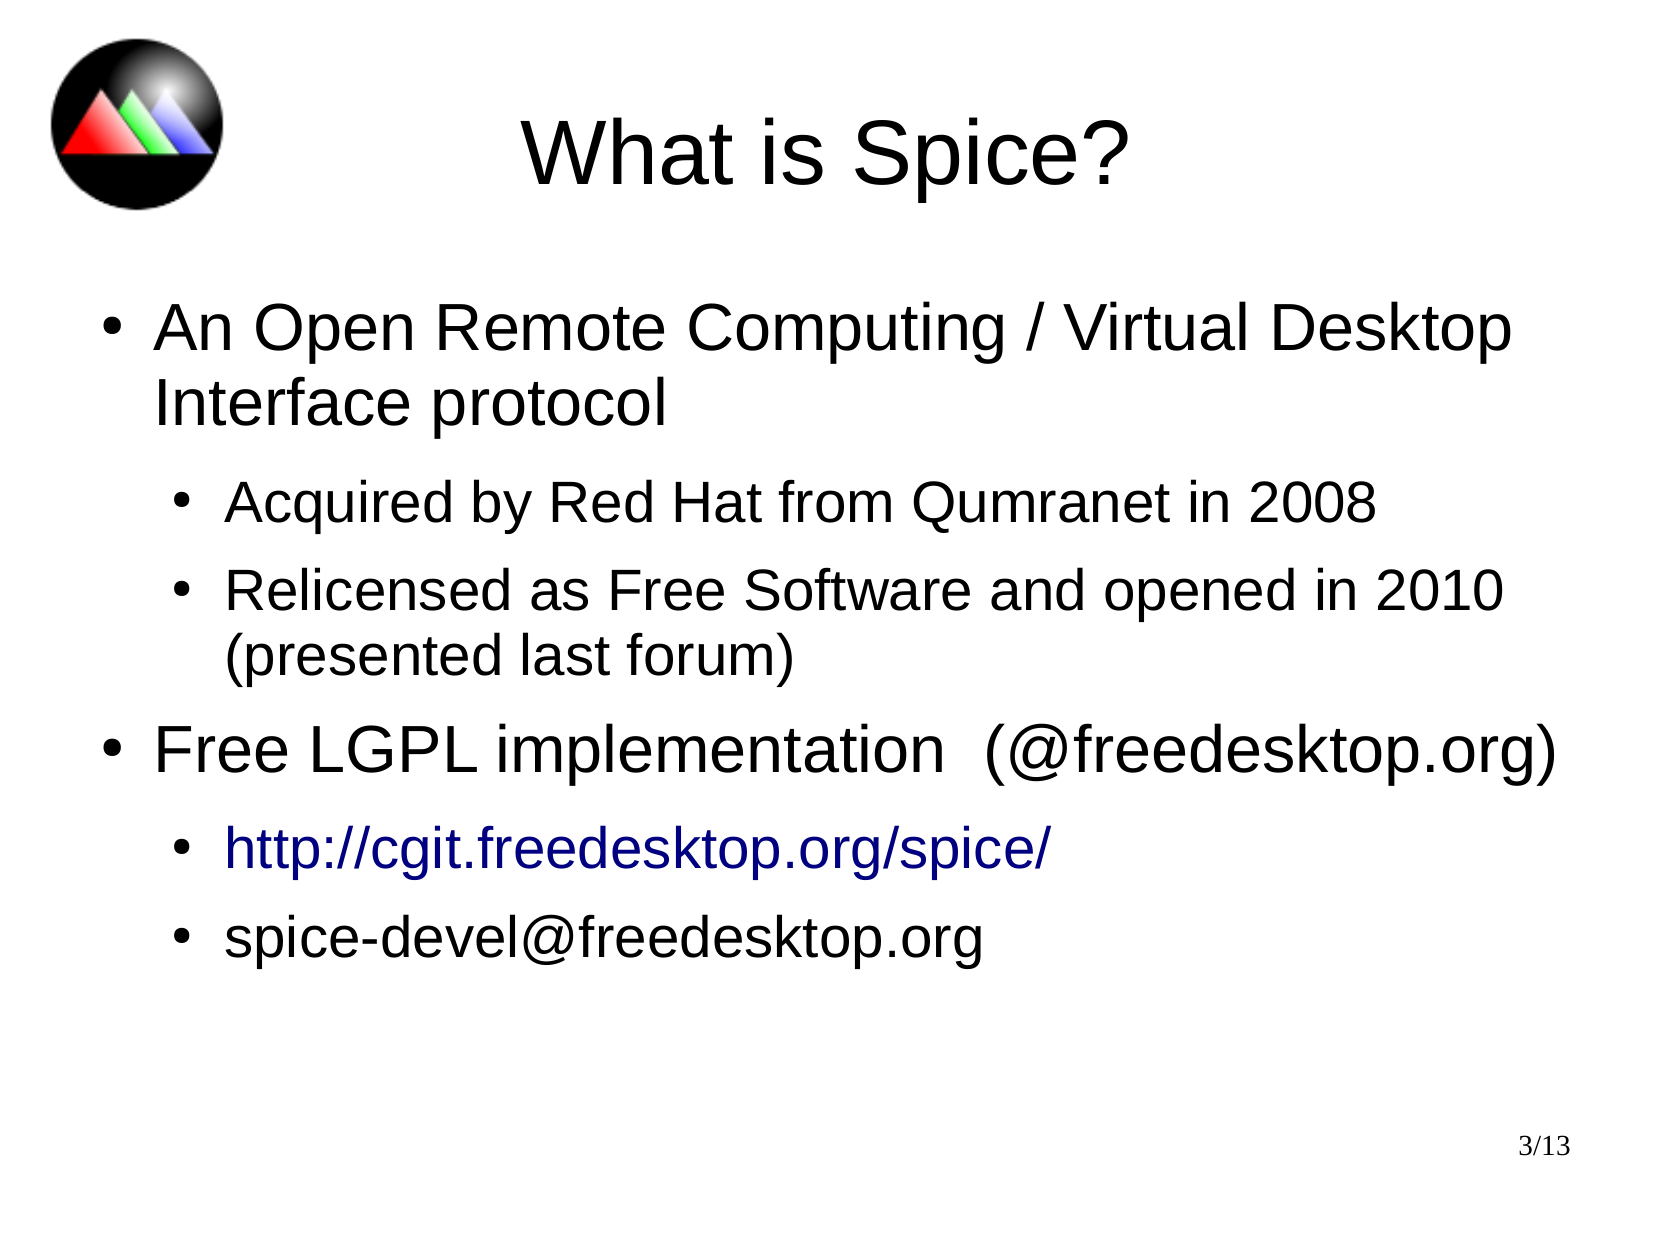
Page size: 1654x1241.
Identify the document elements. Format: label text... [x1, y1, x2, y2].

picture [37, 25, 238, 225]
title What is Spice? [82, 49, 1571, 257]
list An Open Remote Computing / Virtual Desktop Interface protocol Acquired by Red Hat from Qumranet in 2008 Relicensed as Free Software and opened in 2010 (presented last forum) Free LGPL implementation (@freedesktop.org) http://cgit.freedesktop.org/spice/ spice-devel@freedesktop.org [82, 290, 1571, 1109]
